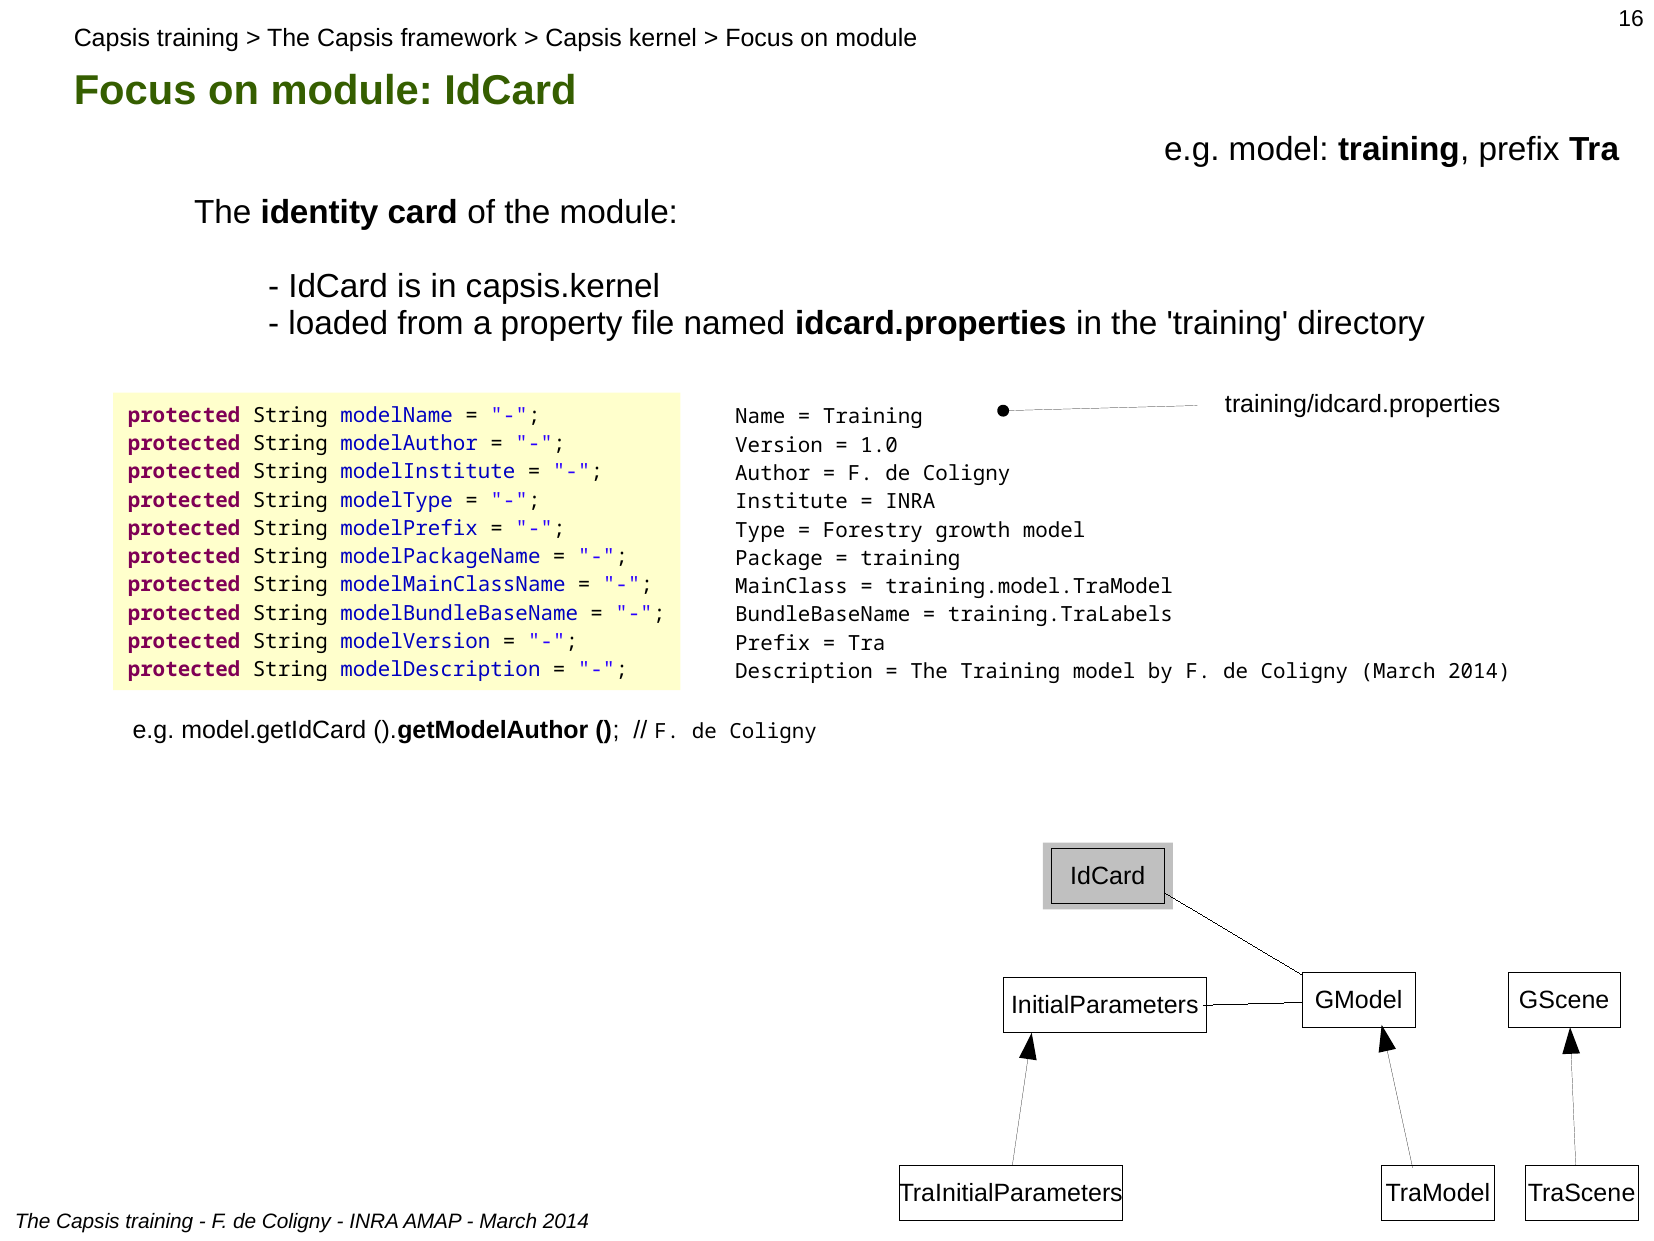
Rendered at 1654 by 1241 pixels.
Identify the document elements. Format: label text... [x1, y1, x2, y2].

text_box TraScene [1525, 1165, 1639, 1201]
text_box TraInitialParameters [899, 1165, 1123, 1201]
text_box Capsis training > The Capsis framework > Capsis kernel > Focus on module [59, 16, 1004, 59]
text_box IdCard [1051, 848, 1165, 904]
text_box e.g. model.getIdCard ().getModelAuthor (); // F. de Coligny [117, 708, 914, 790]
text_box protected String modelName = "-"; protected String modelAuthor = "-"; protected String modelInstitute = "-"; protected String modelType = "-"; protected String modelPrefix = "-"; protected String modelPackageName = "-"; protected String modelMainClassName = "-"; protected String modelBundleBaseName = "-"; protected String modelVersion = "-"; protected String modelDescription = "-"; [113, 392, 681, 653]
text_box [1042, 842, 1173, 910]
text_box Focus on module: IdCard [59, 59, 1016, 121]
text_box GModel [1302, 972, 1416, 1028]
text_box Name = Training Version = 1.0 Author = F. de Coligny Institute = INRA Type = Forestry growth model Package = training MainClass = training.model.TraModel BundleBaseName = training.TraLabels Prefix = Tra Description = The Training model by F. de Coligny (March 2014) [720, 394, 1626, 679]
text_box training/idcard.properties [1210, 382, 1654, 426]
text_box TraModel [1381, 1165, 1495, 1201]
text_box InitialParameters [1003, 977, 1207, 1033]
text_box The Capsis training - F. de Coligny - INRA AMAP - March 2014 [0, 1201, 1654, 1241]
text_box e.g. model: training, prefix Tra [1034, 123, 1634, 176]
text_box The identity card of the module: - IdCard is in capsis.kernel - loaded from a property file named idcard.properties in the 'training' directory [179, 186, 1589, 389]
text_box GScene [1508, 972, 1621, 1028]
